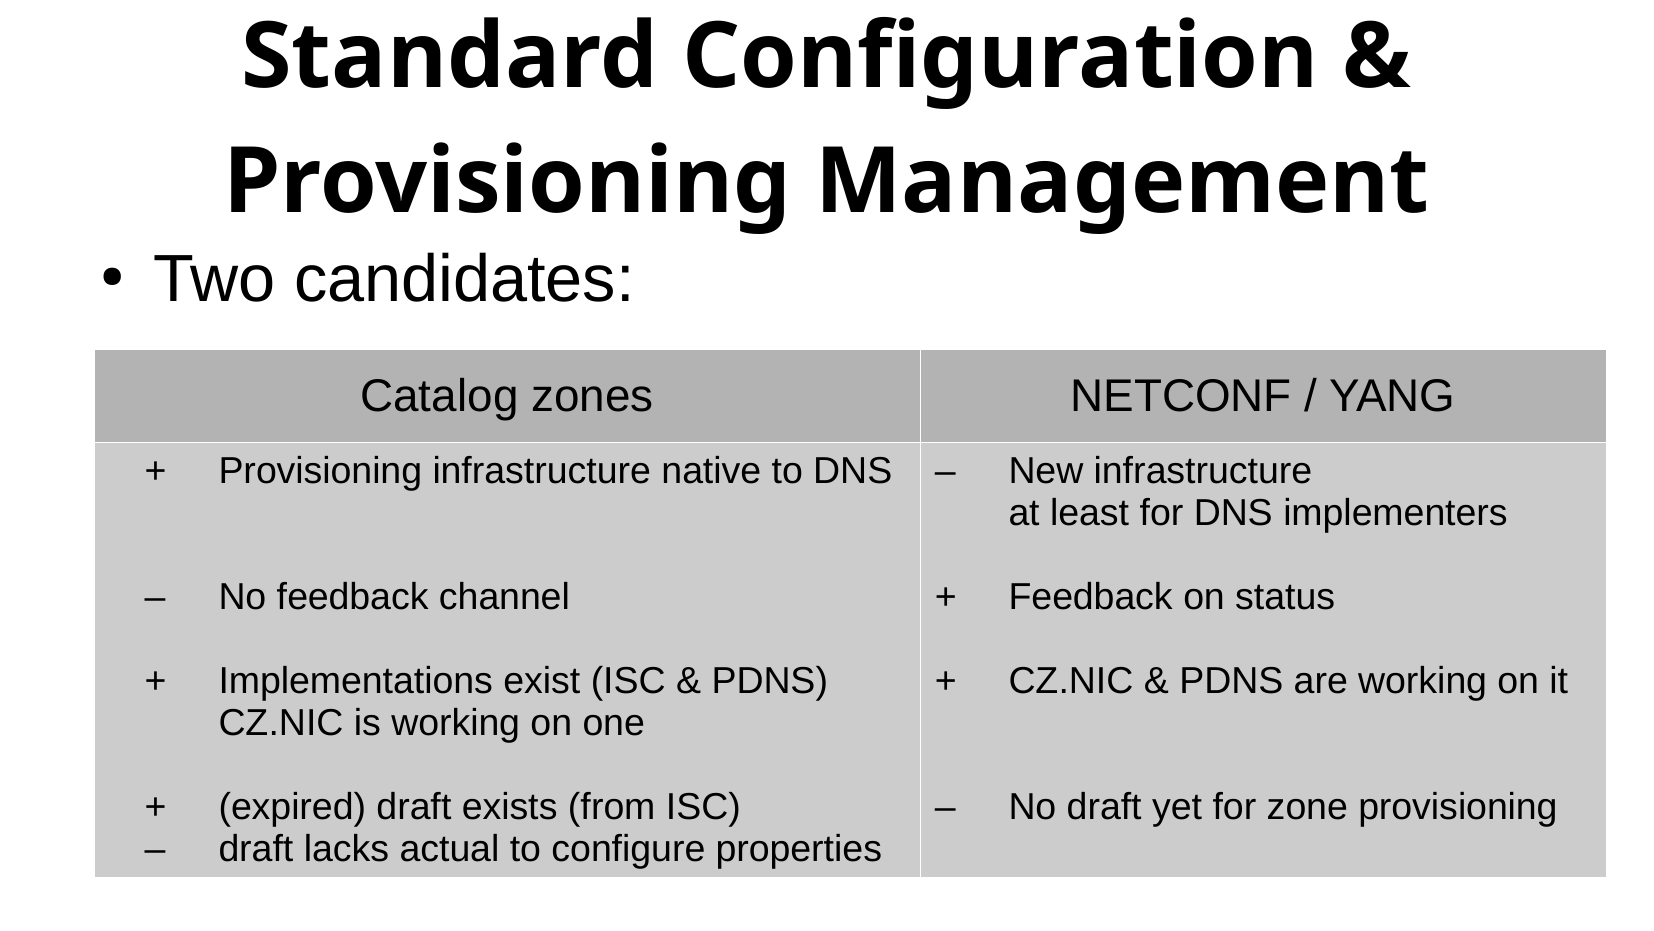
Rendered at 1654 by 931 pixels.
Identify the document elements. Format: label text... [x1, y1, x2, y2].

table_header NETCONF / YANG [921, 350, 1606, 442]
table_header Catalog zones [95, 350, 920, 442]
list Two candidates: [82, 241, 1595, 910]
table_cell + Provisioning infrastructure native to DNS – No feedback channel + Implementations exist (ISC & PDNS) CZ.NIC is working on one + (expired) draft exists (from ISC) – draft lacks actual to configure properties [95, 443, 920, 877]
title Standard Configuration & Provisioning Management [82, 8, 1571, 221]
table_cell – New infrastructure at least for DNS implementers + Feedback on status + CZ.NIC & PDNS are working on it – No draft yet for zone provisioning [921, 443, 1606, 877]
